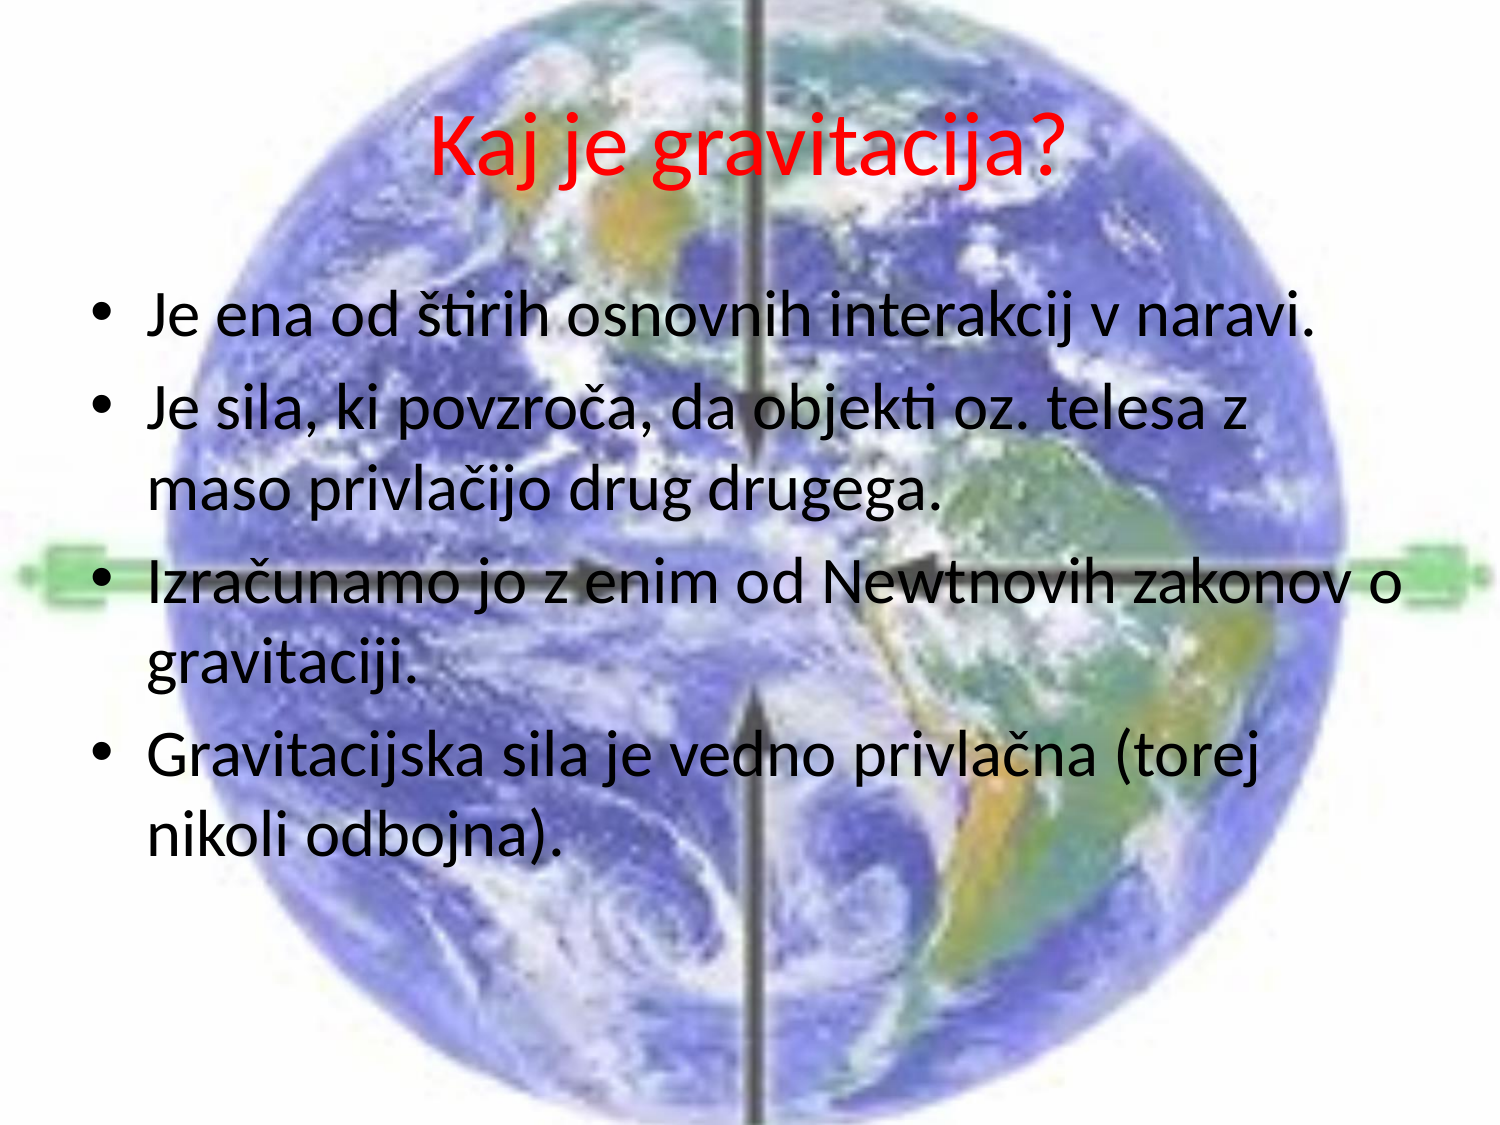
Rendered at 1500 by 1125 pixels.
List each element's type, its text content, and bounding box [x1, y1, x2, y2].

title Kaj je gravitacija? [75, 45, 1425, 233]
list Je ena od štirih osnovnih interakcij v naravi. Je sila, ki povzroča, da objekti oz. telesa z maso privlačijo drug drugega. Izračunamo jo z enim od Newtnovih zakonov o gravitaciji. Gravitacijska sila je vedno privlačna (torej nikoli odbojna). [75, 262, 1425, 1005]
picture [0, 0, 1500, 1125]
